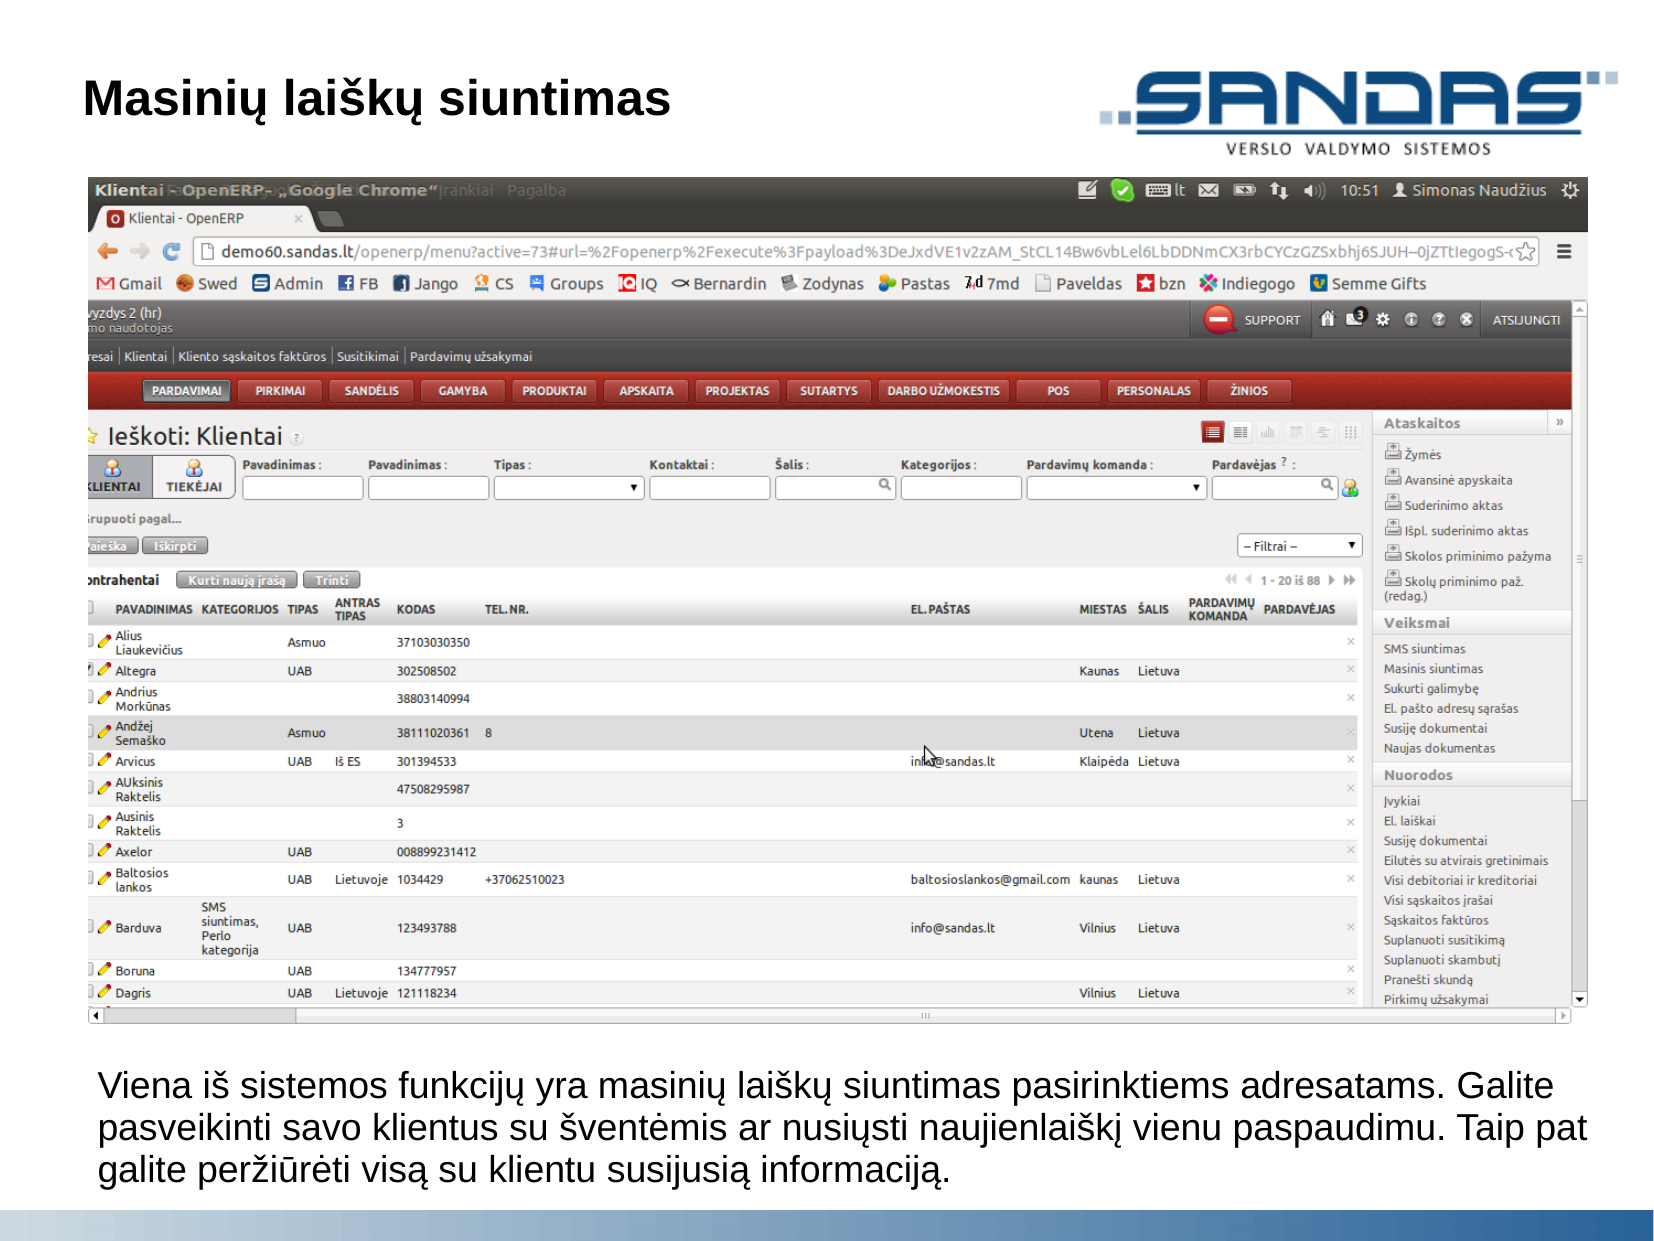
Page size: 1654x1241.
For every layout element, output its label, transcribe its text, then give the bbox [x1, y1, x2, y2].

title Masinių laiškų siuntimas [82, 49, 1571, 148]
text_box Viena iš sistemos funkcijų yra masinių laiškų siuntimas pasirinktiems adresatams. Galite pasveikinti savo klientus su šventėmis ar nusiųsti naujienlaiškį vienu paspaudimu. Taip pat galite peržiūrėti visą su klientu susijusią informaciją. [82, 1057, 1613, 1198]
picture [0, 1210, 1654, 1241]
picture [88, 9, 1626, 1024]
